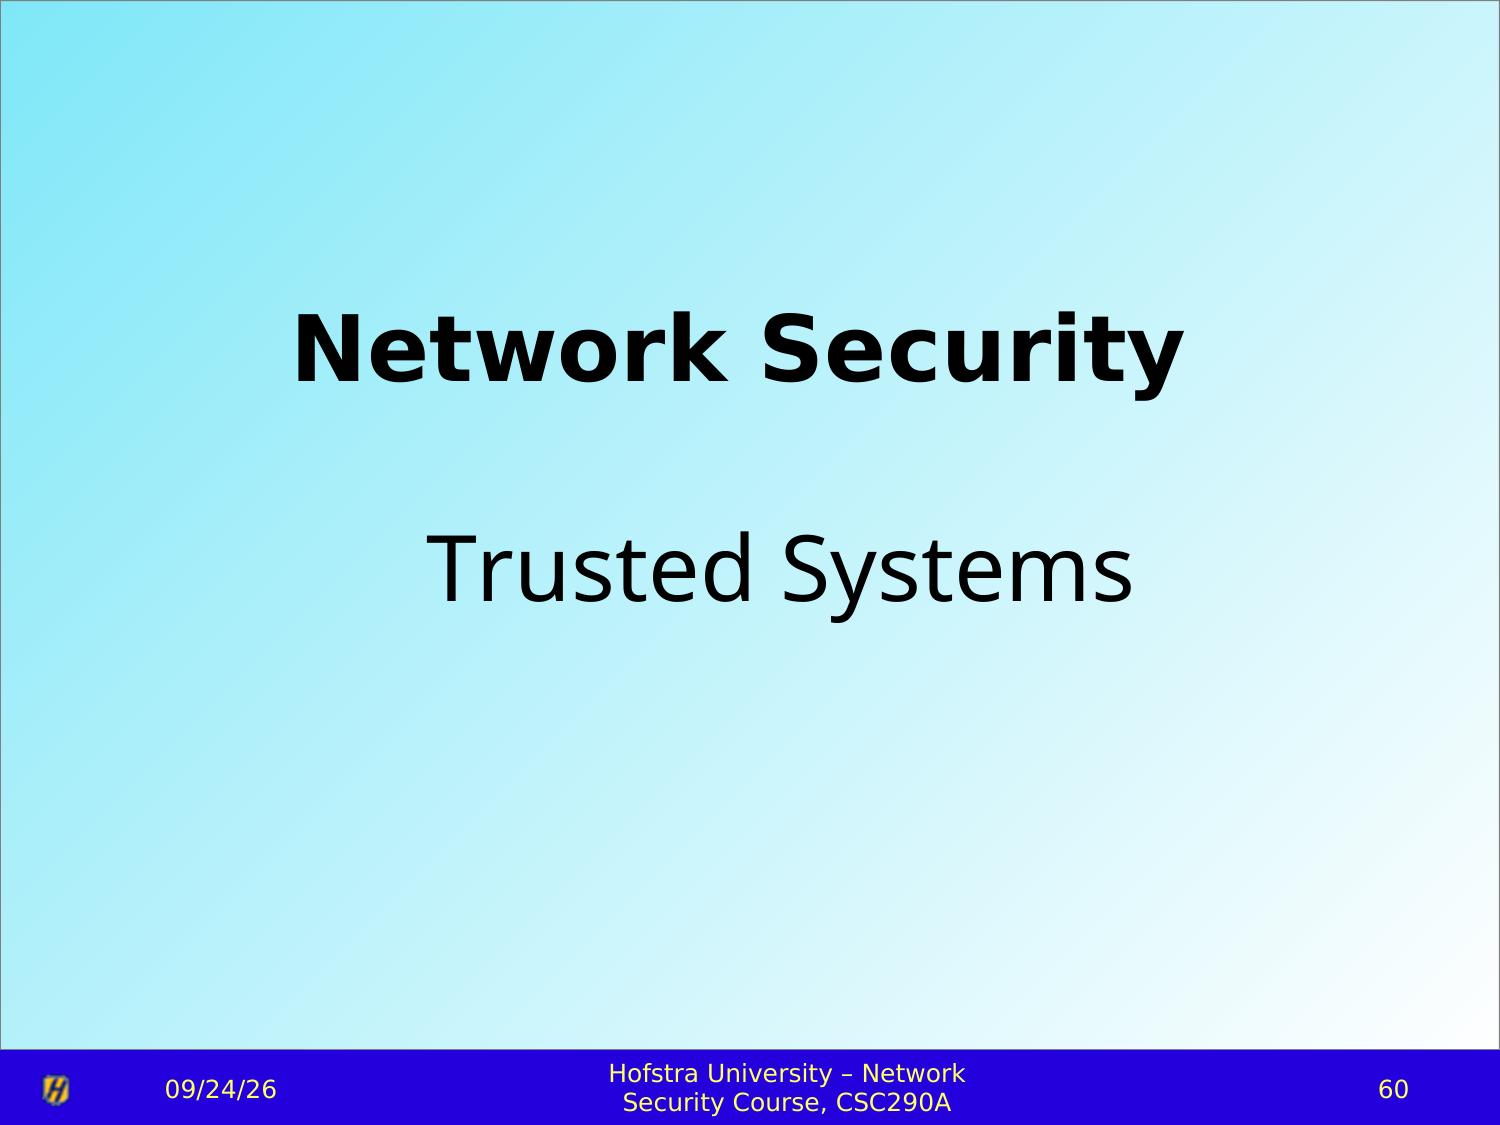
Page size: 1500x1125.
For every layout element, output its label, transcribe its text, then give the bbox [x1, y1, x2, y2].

text_box Trusted Systems [99, 525, 1463, 637]
picture [37, 1072, 76, 1110]
title Network Security [99, 284, 1379, 412]
